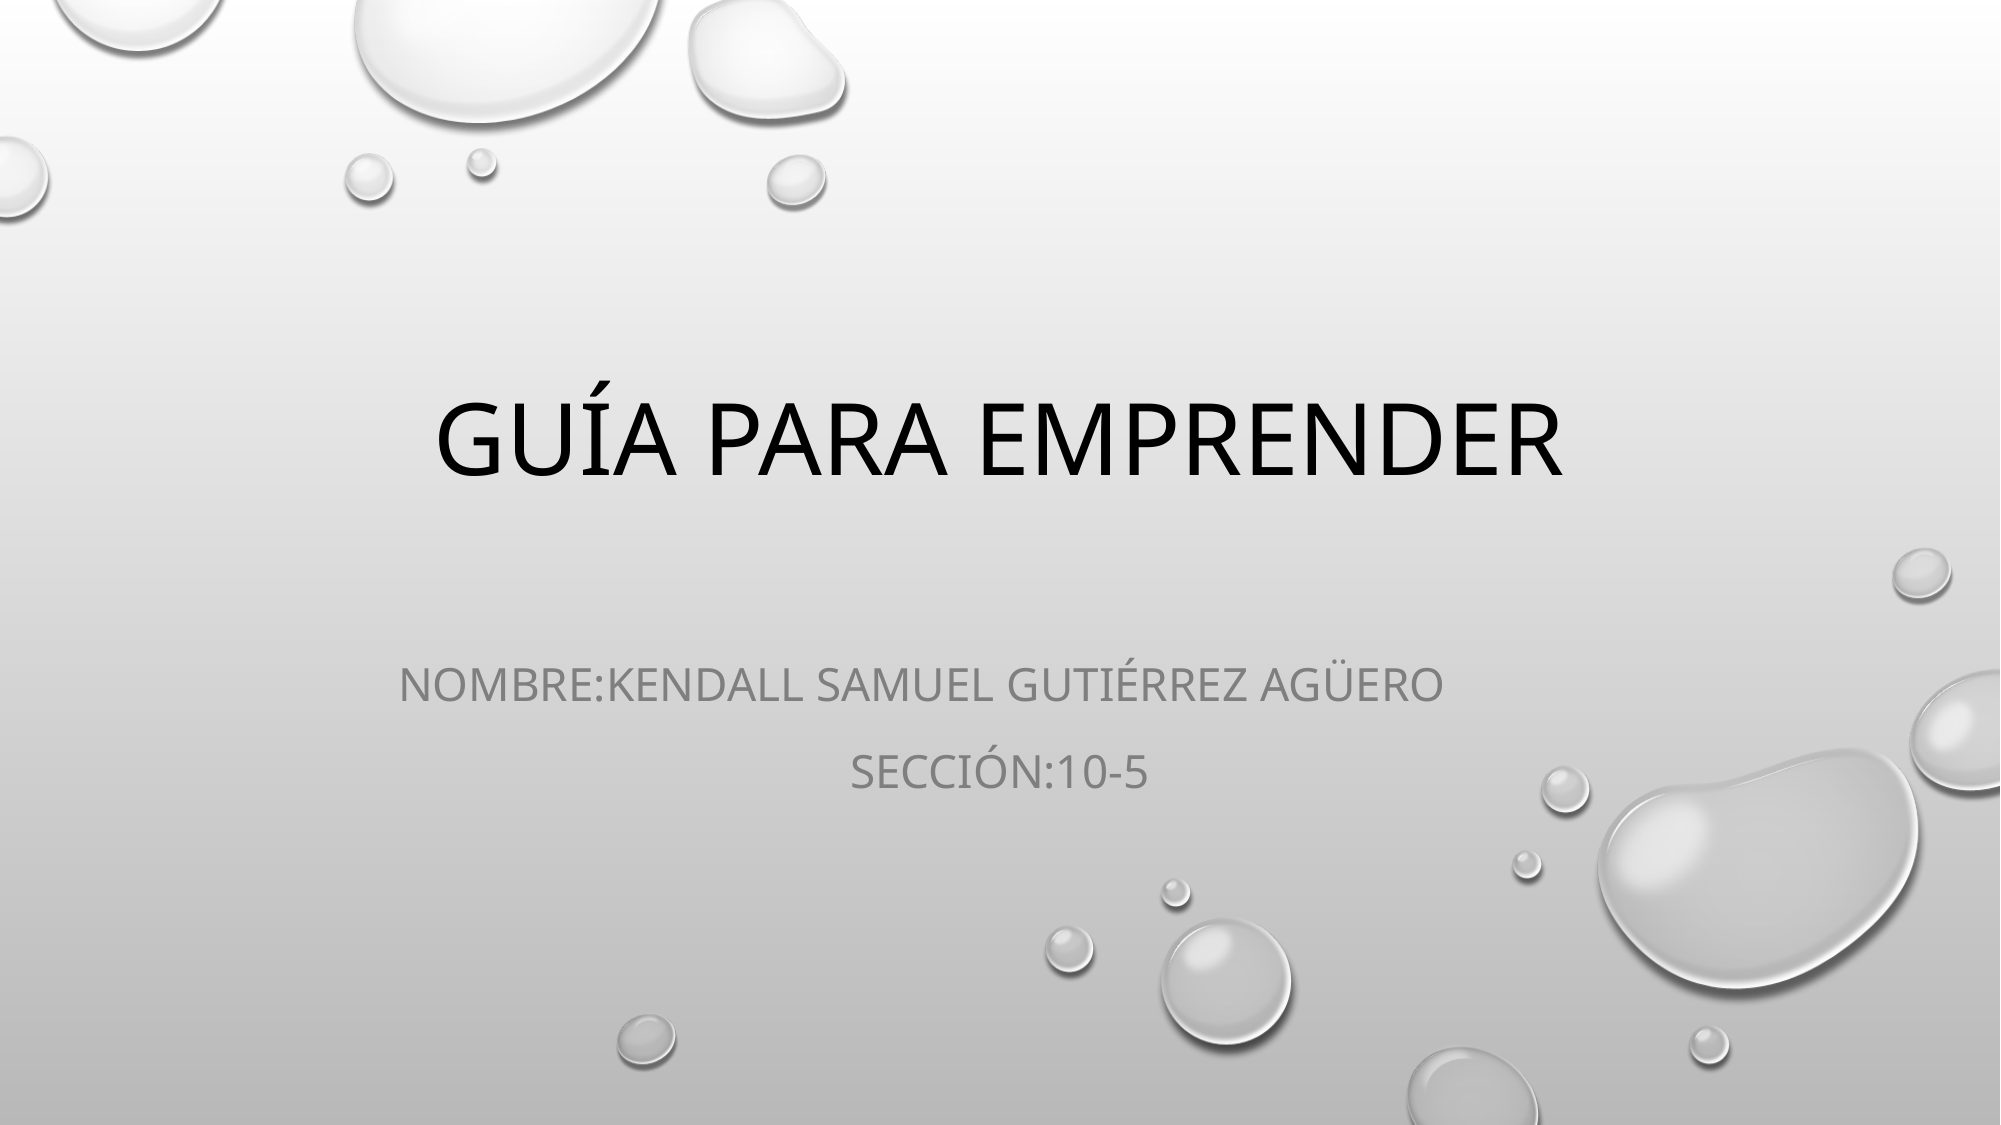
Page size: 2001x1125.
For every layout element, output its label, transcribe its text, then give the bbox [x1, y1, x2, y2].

subtitle Nombre:kendall samuel Gutiérrez Agüero Sección:10-5 [287, 637, 1713, 863]
title Guía para emprender [287, 213, 1713, 625]
